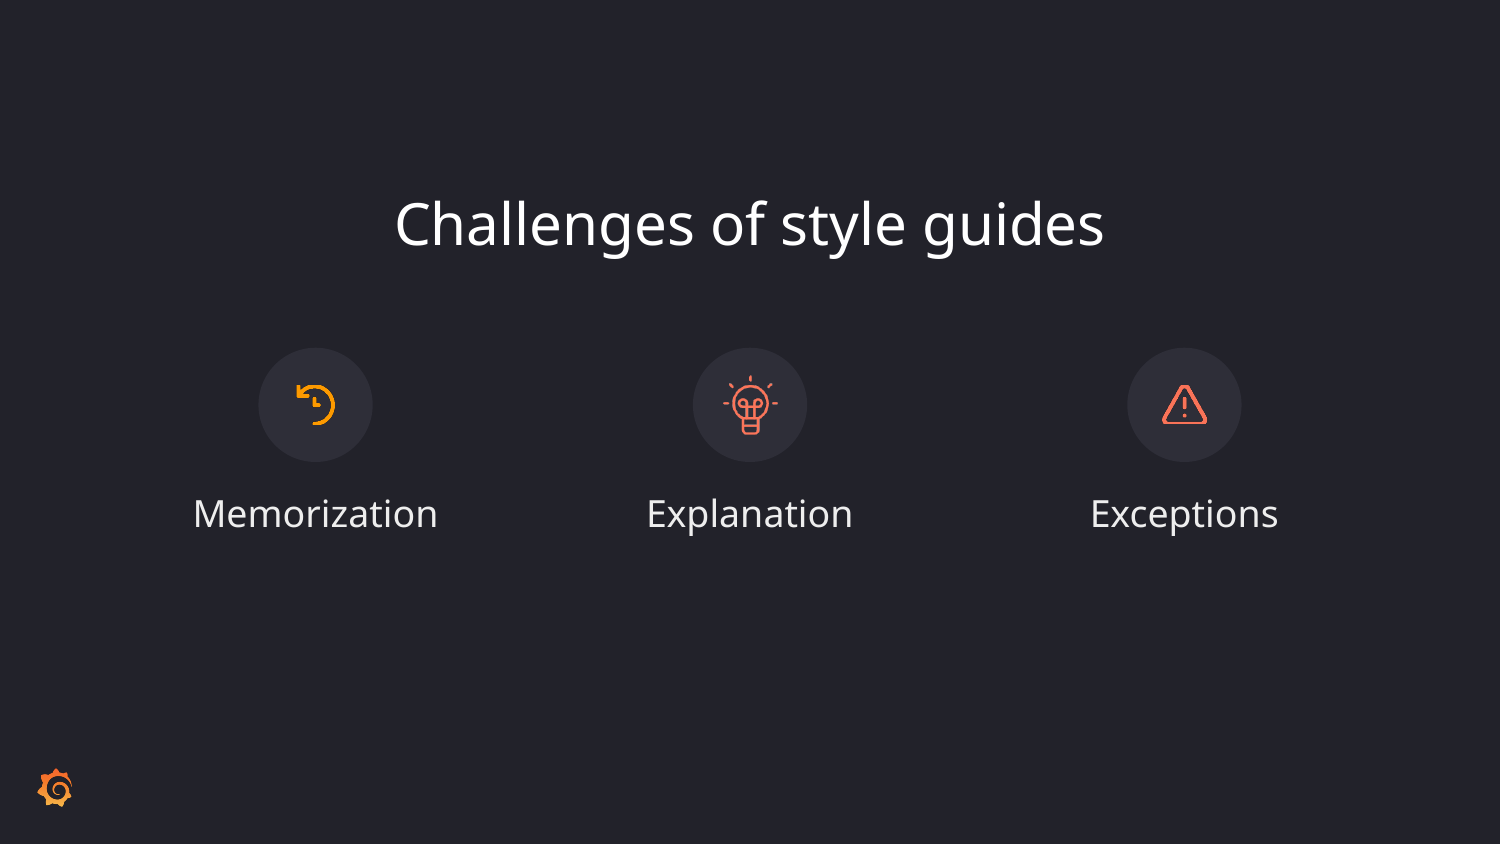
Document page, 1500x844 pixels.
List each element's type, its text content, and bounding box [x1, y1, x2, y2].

picture [291, 385, 340, 425]
text_box Exceptions [999, 468, 1370, 617]
picture [722, 375, 778, 435]
text_box [258, 347, 373, 462]
text_box Memorization [142, 468, 489, 617]
picture [37, 768, 72, 807]
text_box [692, 347, 808, 462]
text_box [1127, 347, 1242, 462]
title Challenges of style guides [51, 171, 1449, 266]
text_box Explanation [551, 468, 949, 617]
picture [1160, 385, 1209, 424]
